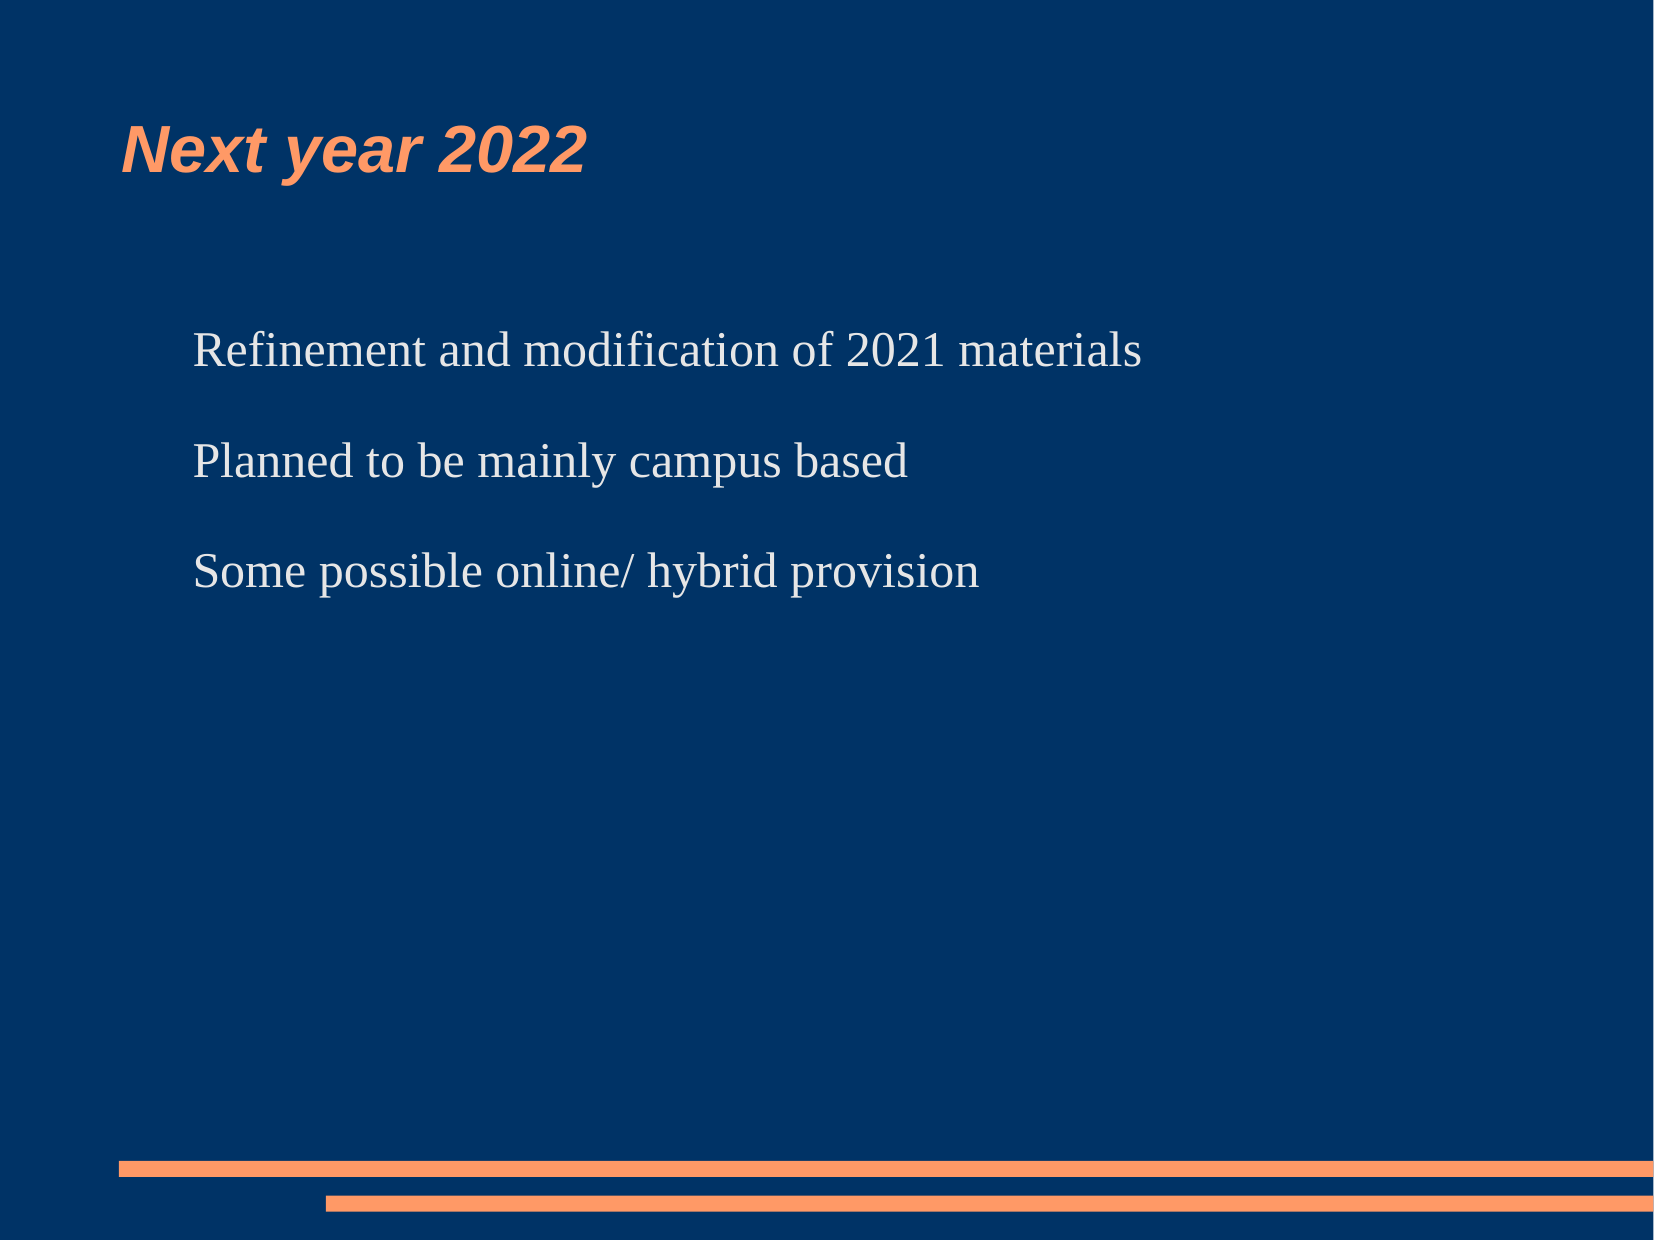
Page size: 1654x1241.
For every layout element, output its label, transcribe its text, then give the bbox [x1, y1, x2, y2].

title Next year 2022 [121, 46, 1534, 254]
list Refinement and modification of 2021 materials Planned to be mainly campus based Some possible online/ hybrid provision [121, 322, 1561, 1132]
